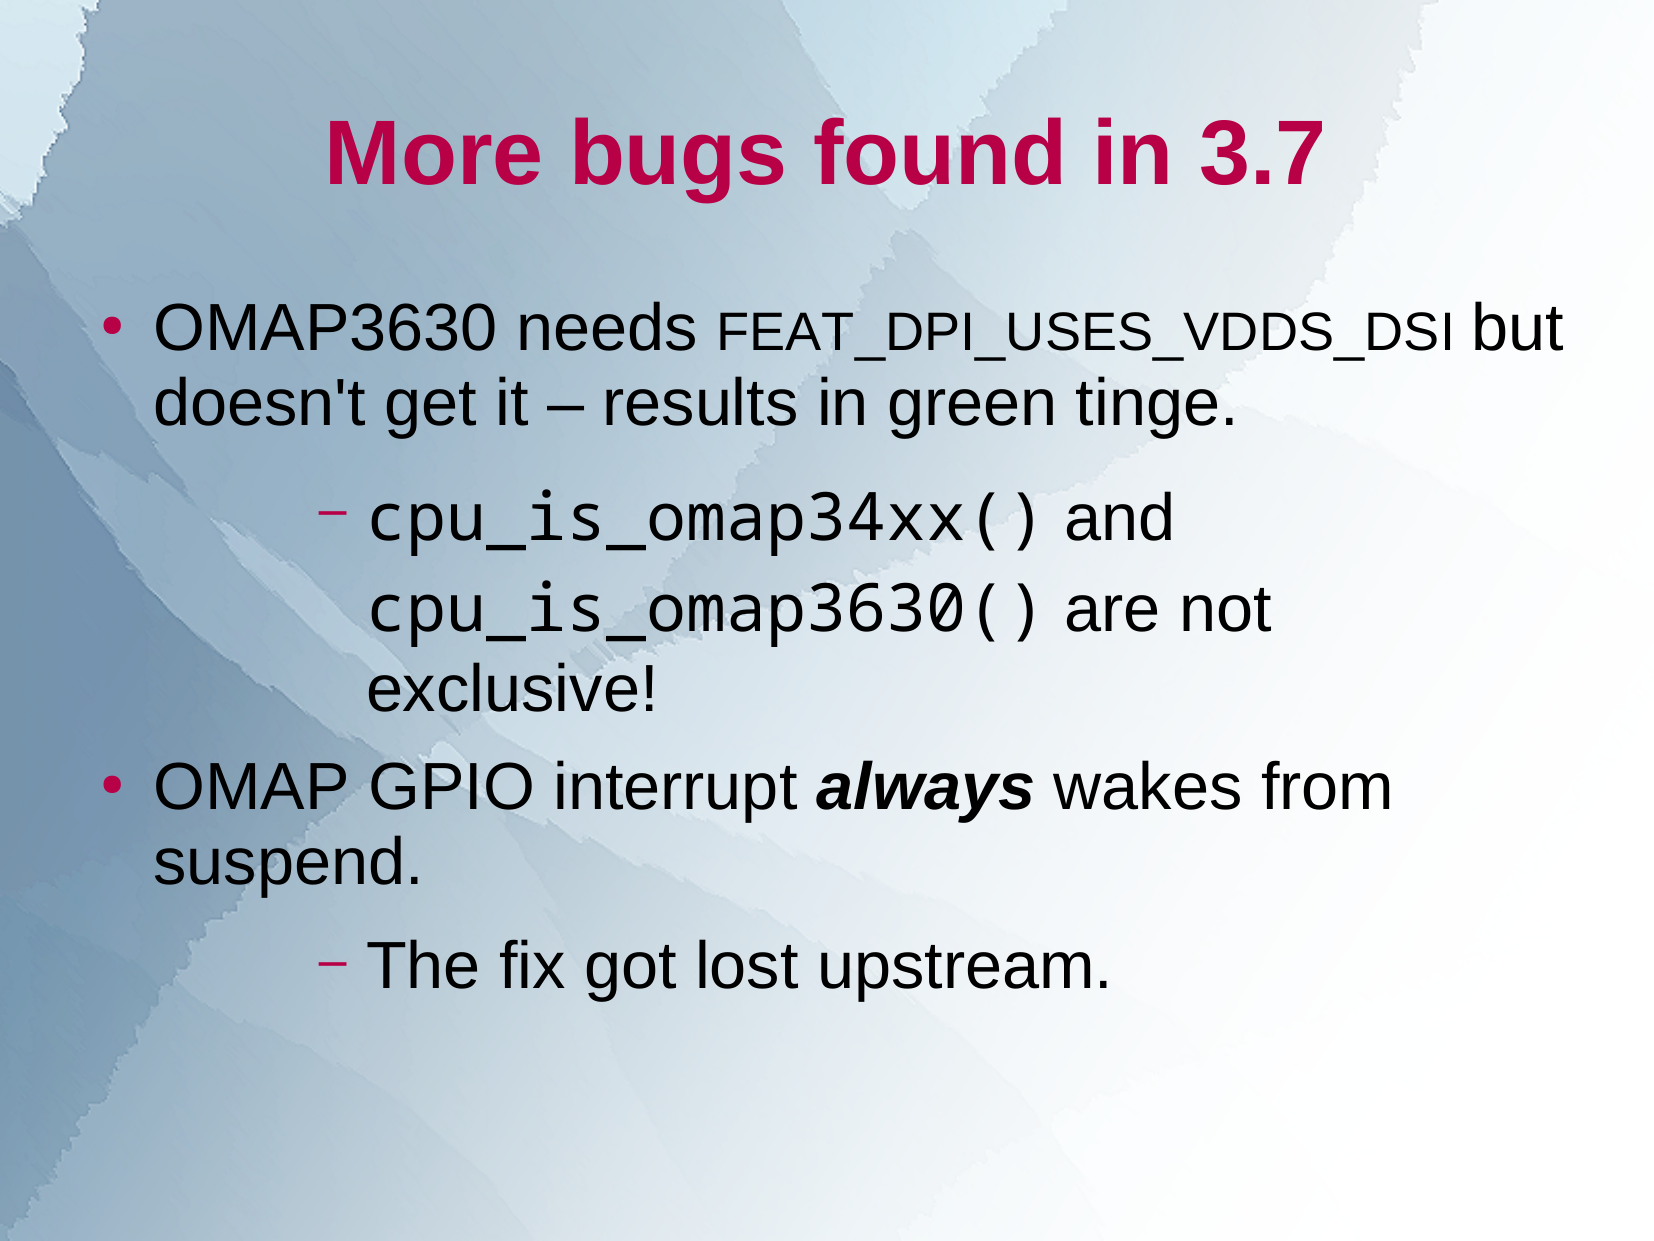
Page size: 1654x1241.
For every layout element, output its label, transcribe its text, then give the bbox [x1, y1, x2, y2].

list OMAP3630 needs FEAT_DPI_USES_VDDS_DSI but doesn't get it – results in green tinge. cpu_is_omap34xx() and cpu_is_omap3630() are not exclusive! OMAP GPIO interrupt always wakes from suspend. The fix got lost upstream. [82, 290, 1571, 1010]
title More bugs found in 3.7 [82, 49, 1571, 257]
picture [0, 0, 1654, 1241]
